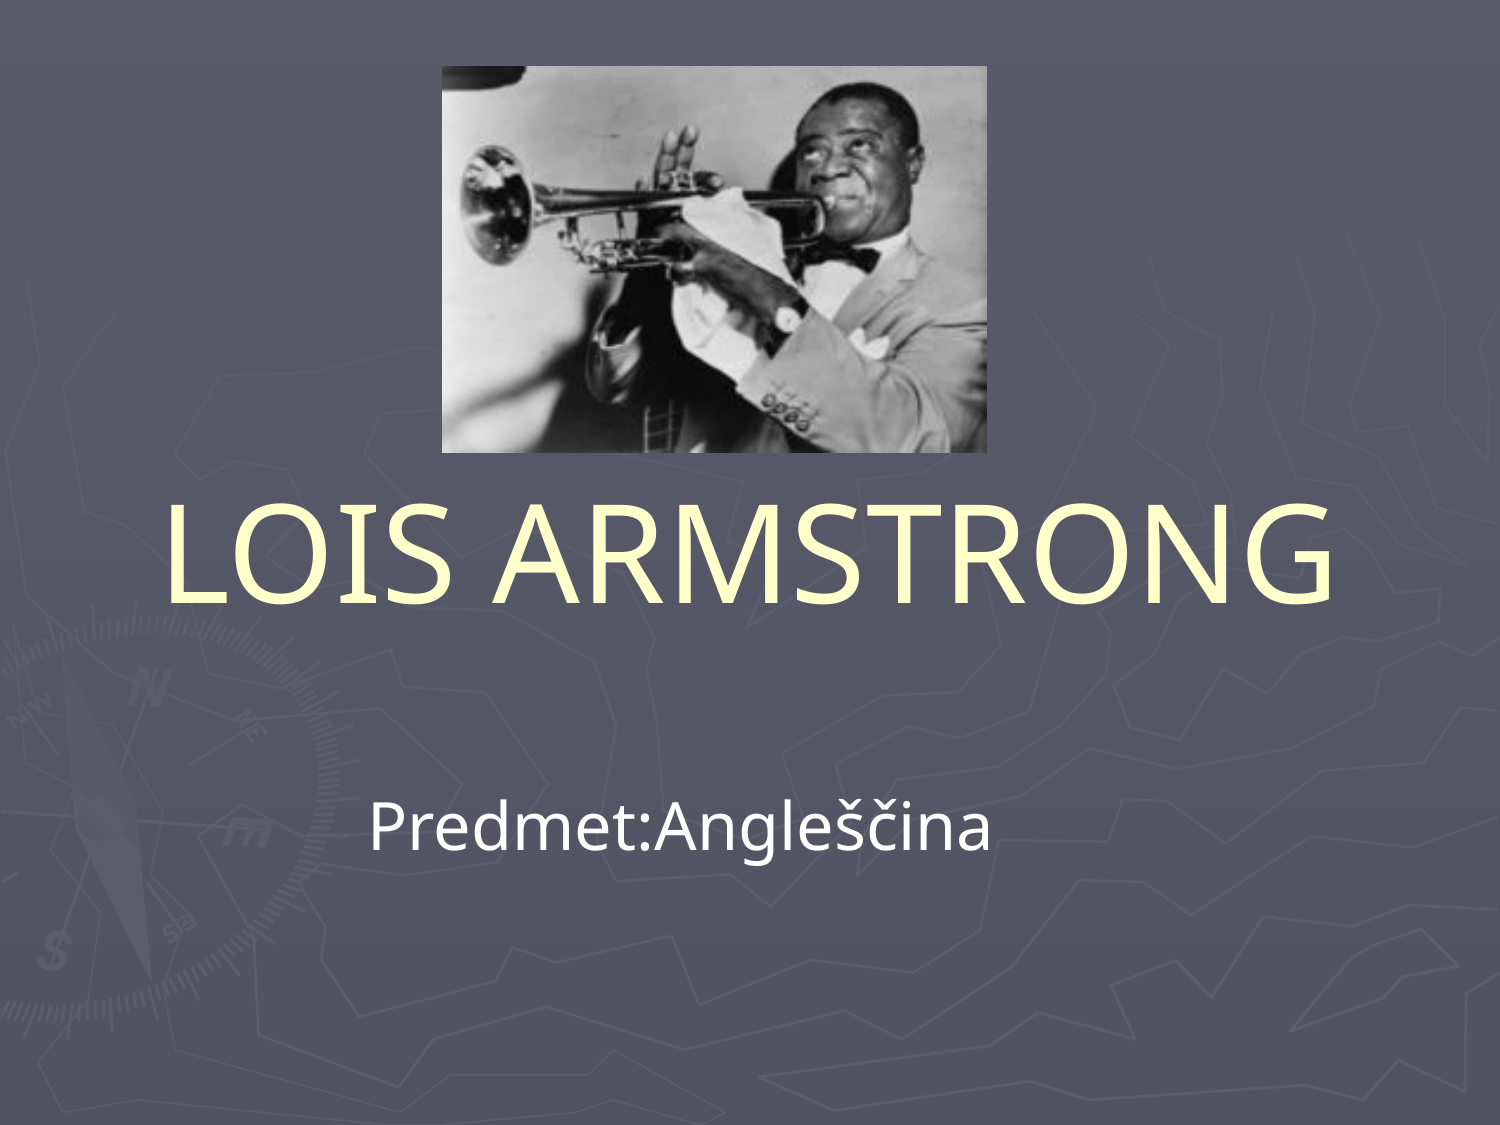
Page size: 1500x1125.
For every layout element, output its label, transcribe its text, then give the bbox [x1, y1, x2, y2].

subtitle Predmet:Angleščina [225, 637, 1275, 925]
title LOIS ARMSTRONG [112, 397, 1388, 639]
picture [442, 66, 987, 453]
